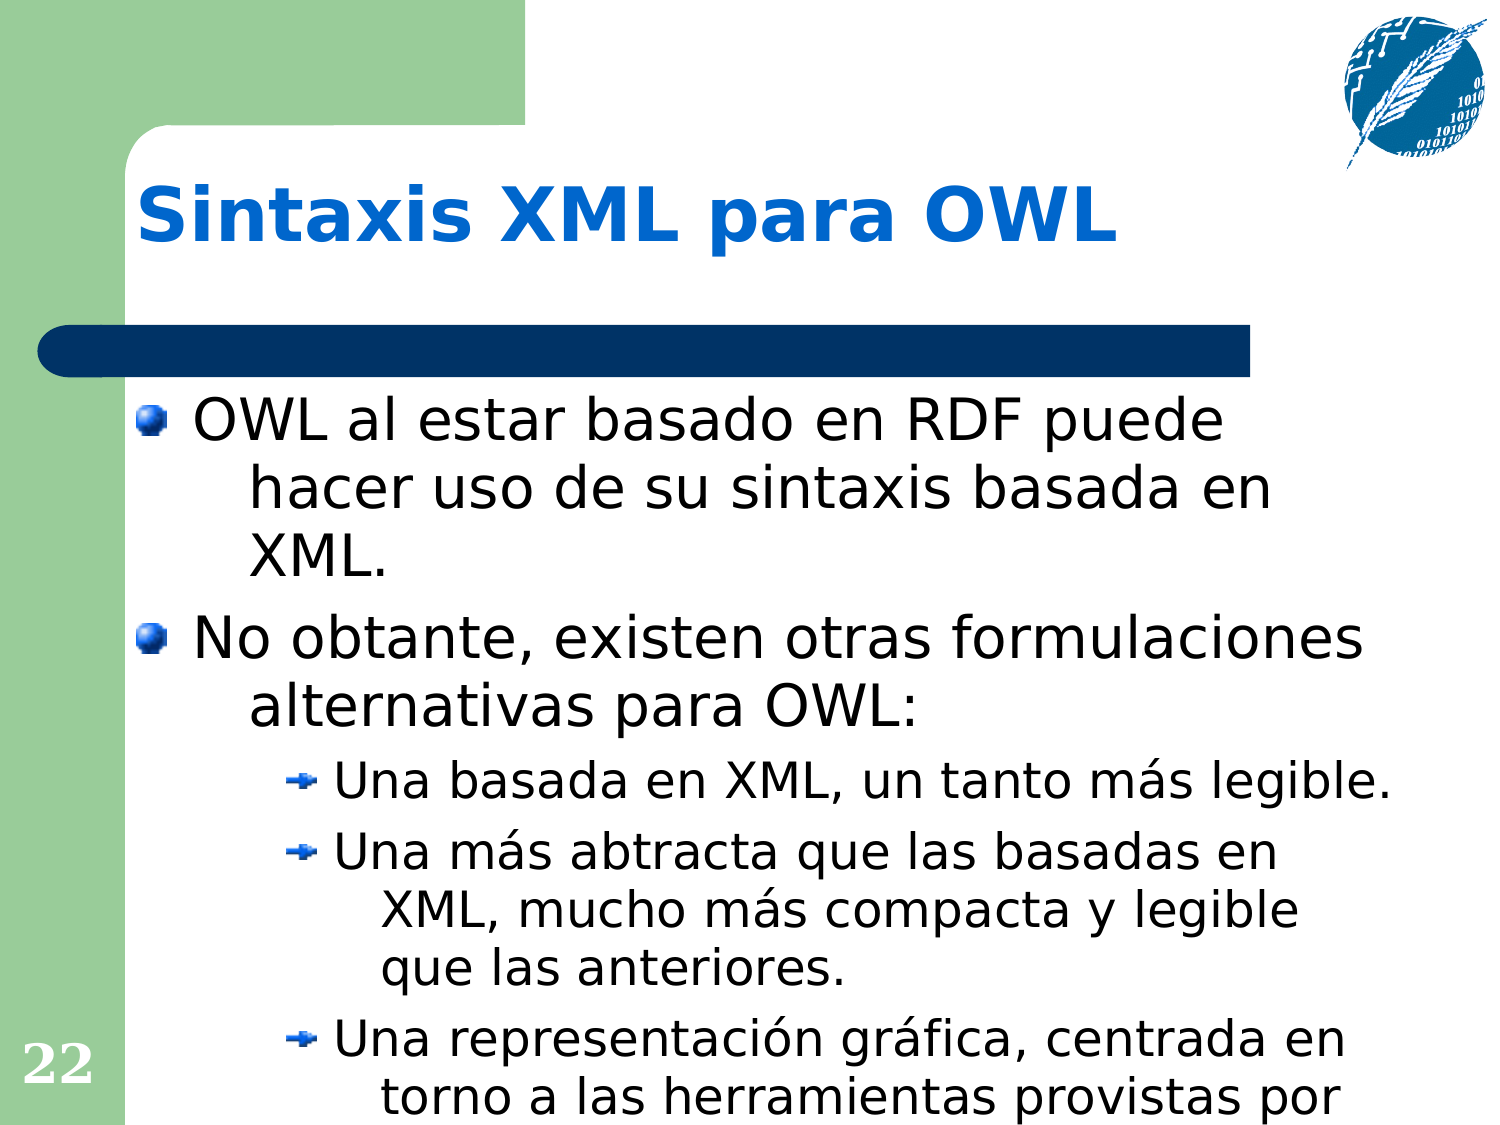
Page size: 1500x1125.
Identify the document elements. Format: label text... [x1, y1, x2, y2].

picture [1427, 138, 1431, 148]
picture [1436, 127, 1450, 136]
picture [1433, 139, 1440, 147]
title Sintaxis XML para OWL [135, 135, 1413, 301]
picture [1341, 15, 1487, 172]
list OWL al estar basado en RDF puede hacer uso de su sintaxis basada en XML. No obtante, existen otras formulaciones alternativas para OWL: Una basada en XML, un tanto más legible. Una más abtracta que las basadas en XML, mucho más compacta y legible que las anteriores. Una representación gráfica, centrada en torno a las herramientas provistas por UML. [136, 386, 1399, 1108]
picture [1416, 140, 1425, 149]
